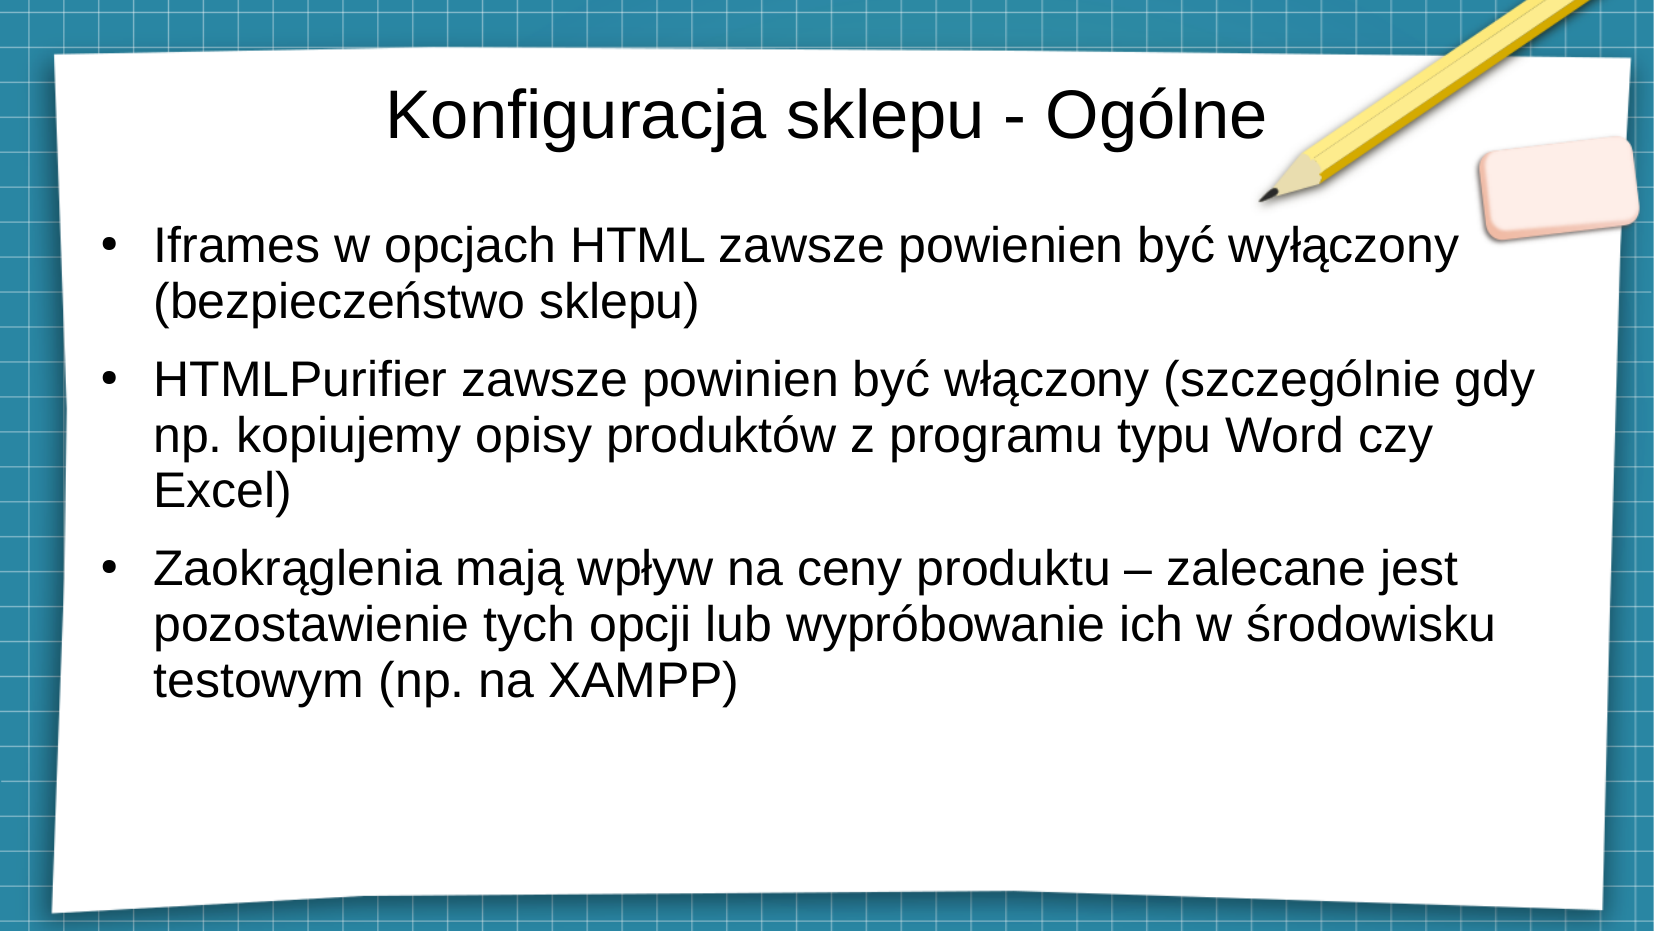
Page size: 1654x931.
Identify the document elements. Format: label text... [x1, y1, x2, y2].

picture [0, 0, 1654, 931]
title Konfiguracja sklepu - Ogólne [82, 37, 1571, 193]
list Iframes w opcjach HTML zawsze powienien być wyłączony (bezpieczeństwo sklepu) HTMLPurifier zawsze powinien być włączony (szczególnie gdy np. kopiujemy opisy produktów z programu typu Word czy Excel) Zaokrąglenia mają wpływ na ceny produktu – zalecane jest pozostawienie tych opcji lub wypróbowanie ich w środowisku testowym (np. na XAMPP) [82, 217, 1571, 758]
